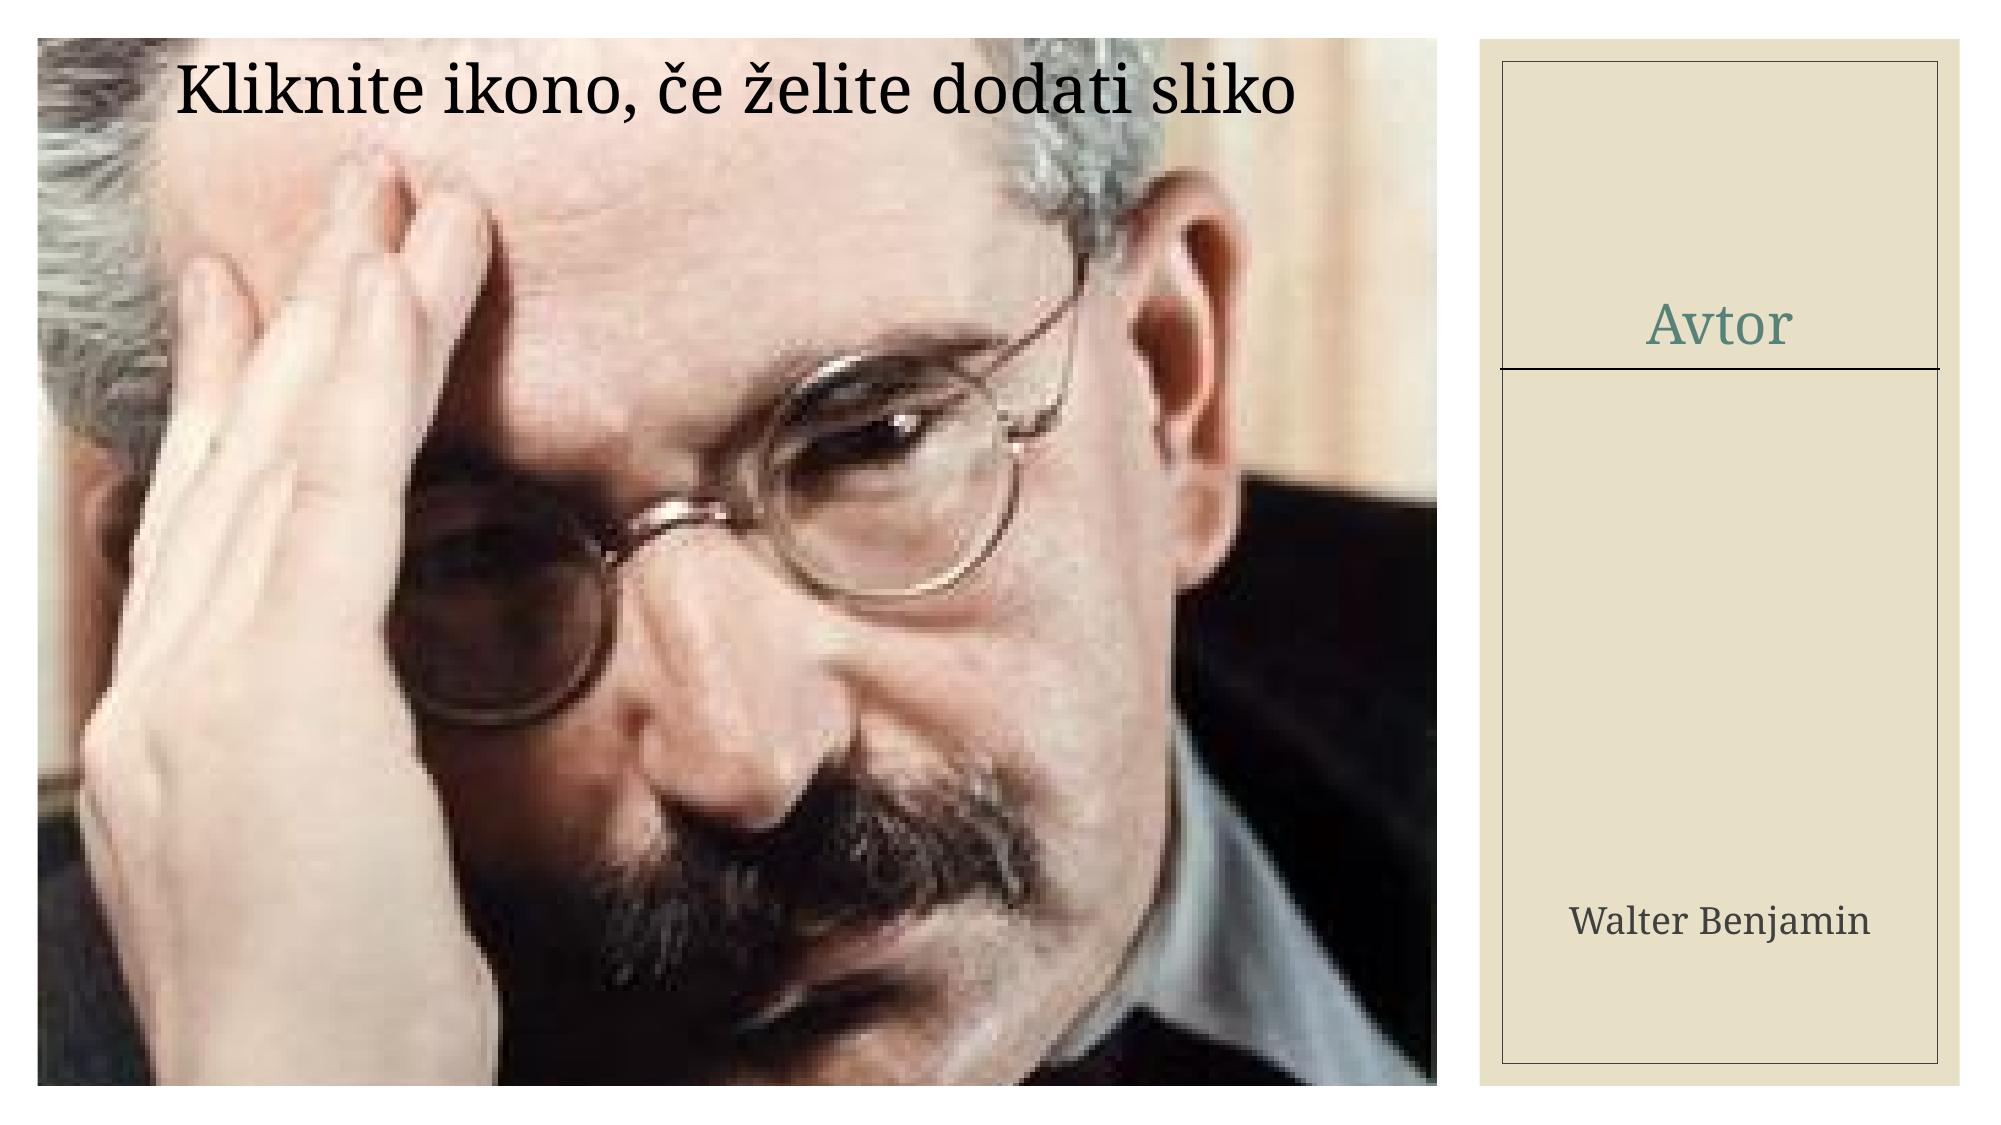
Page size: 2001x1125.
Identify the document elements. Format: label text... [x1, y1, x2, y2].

picture [37, 38, 1437, 1086]
list Walter Benjamin [1500, 375, 1940, 950]
title Avtor [1520, 93, 1920, 363]
